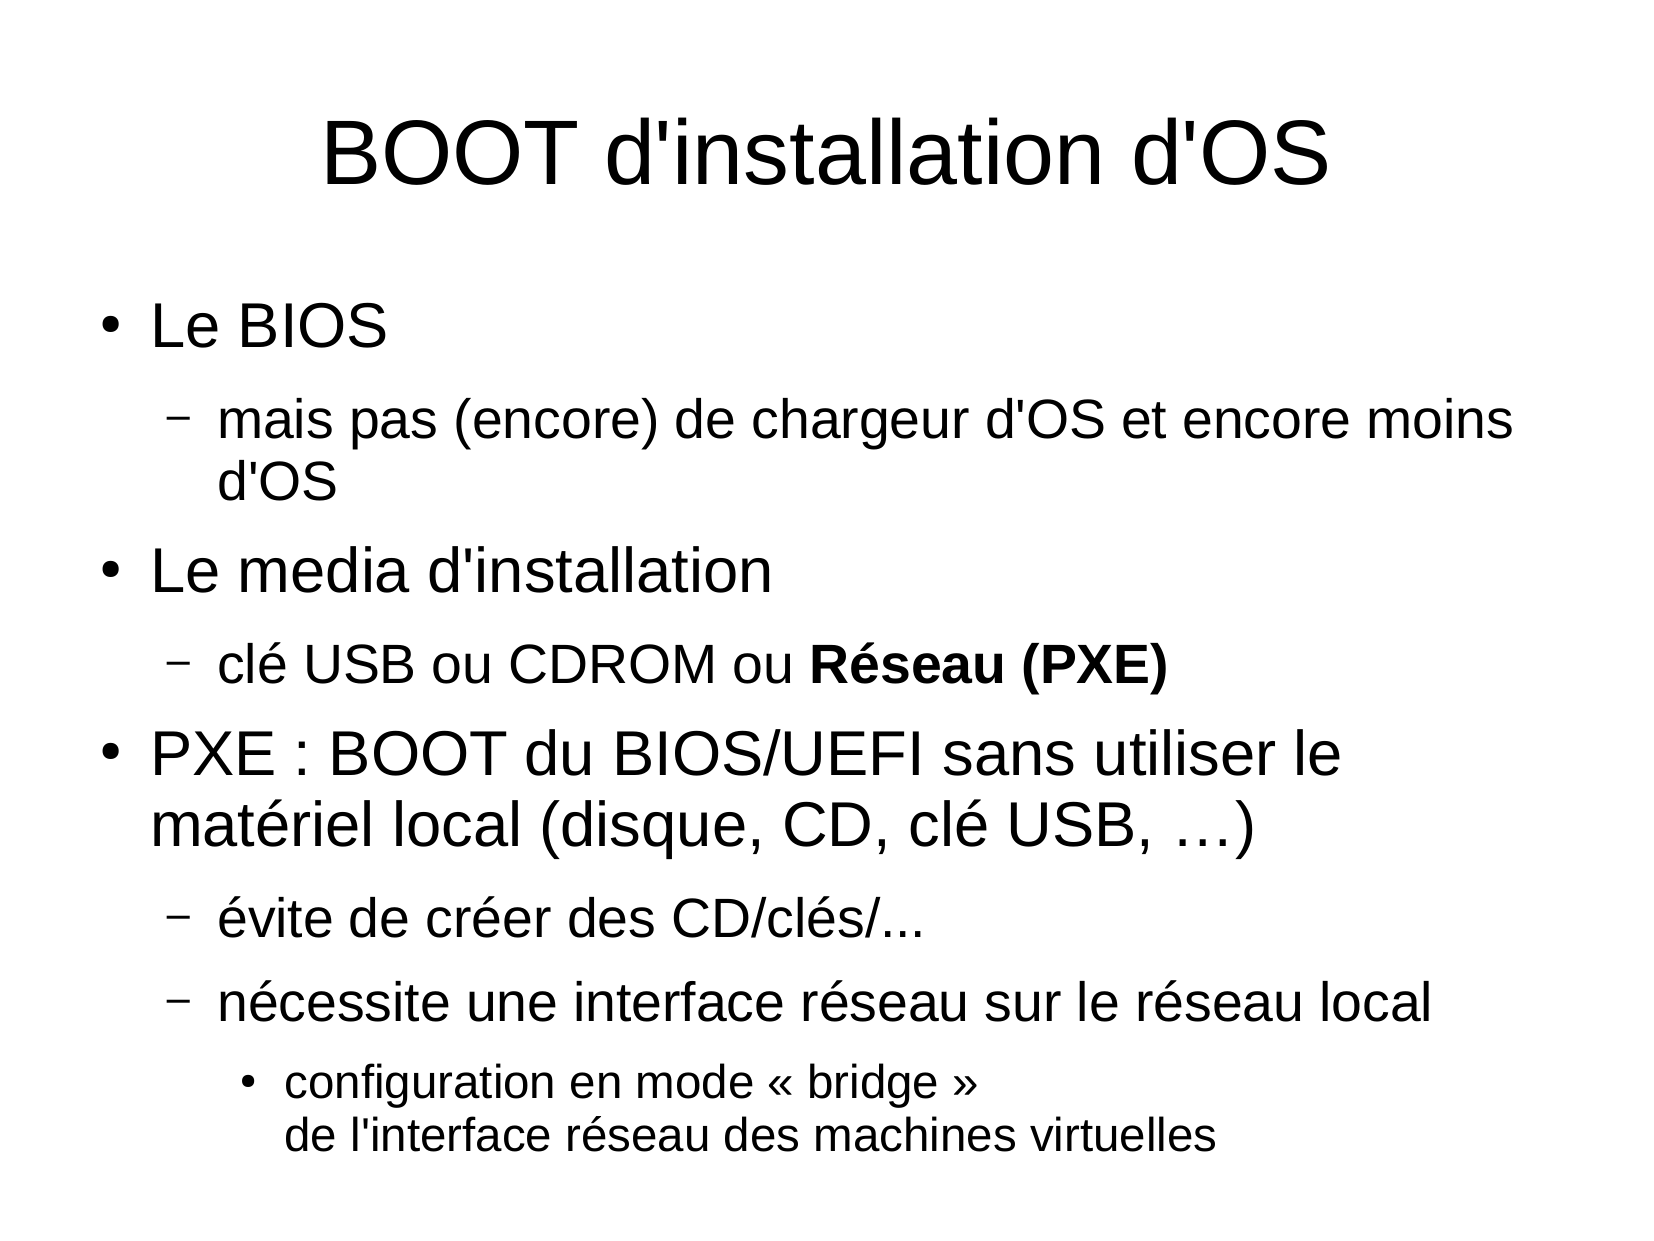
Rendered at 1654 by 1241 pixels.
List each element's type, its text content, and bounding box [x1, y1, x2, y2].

list Le BIOS mais pas (encore) de chargeur d'OS et encore moins d'OS Le media d'installation clé USB ou CDROM ou Réseau (PXE) PXE : BOOT du BIOS/UEFI sans utiliser le matériel local (disque, CD, clé USB, …) évite de créer des CD/clés/... nécessite une interface réseau sur le réseau local configuration en mode « bridge » de l'interface réseau des machines virtuelles [82, 290, 1571, 1170]
title BOOT d'installation d'OS [82, 49, 1571, 257]
